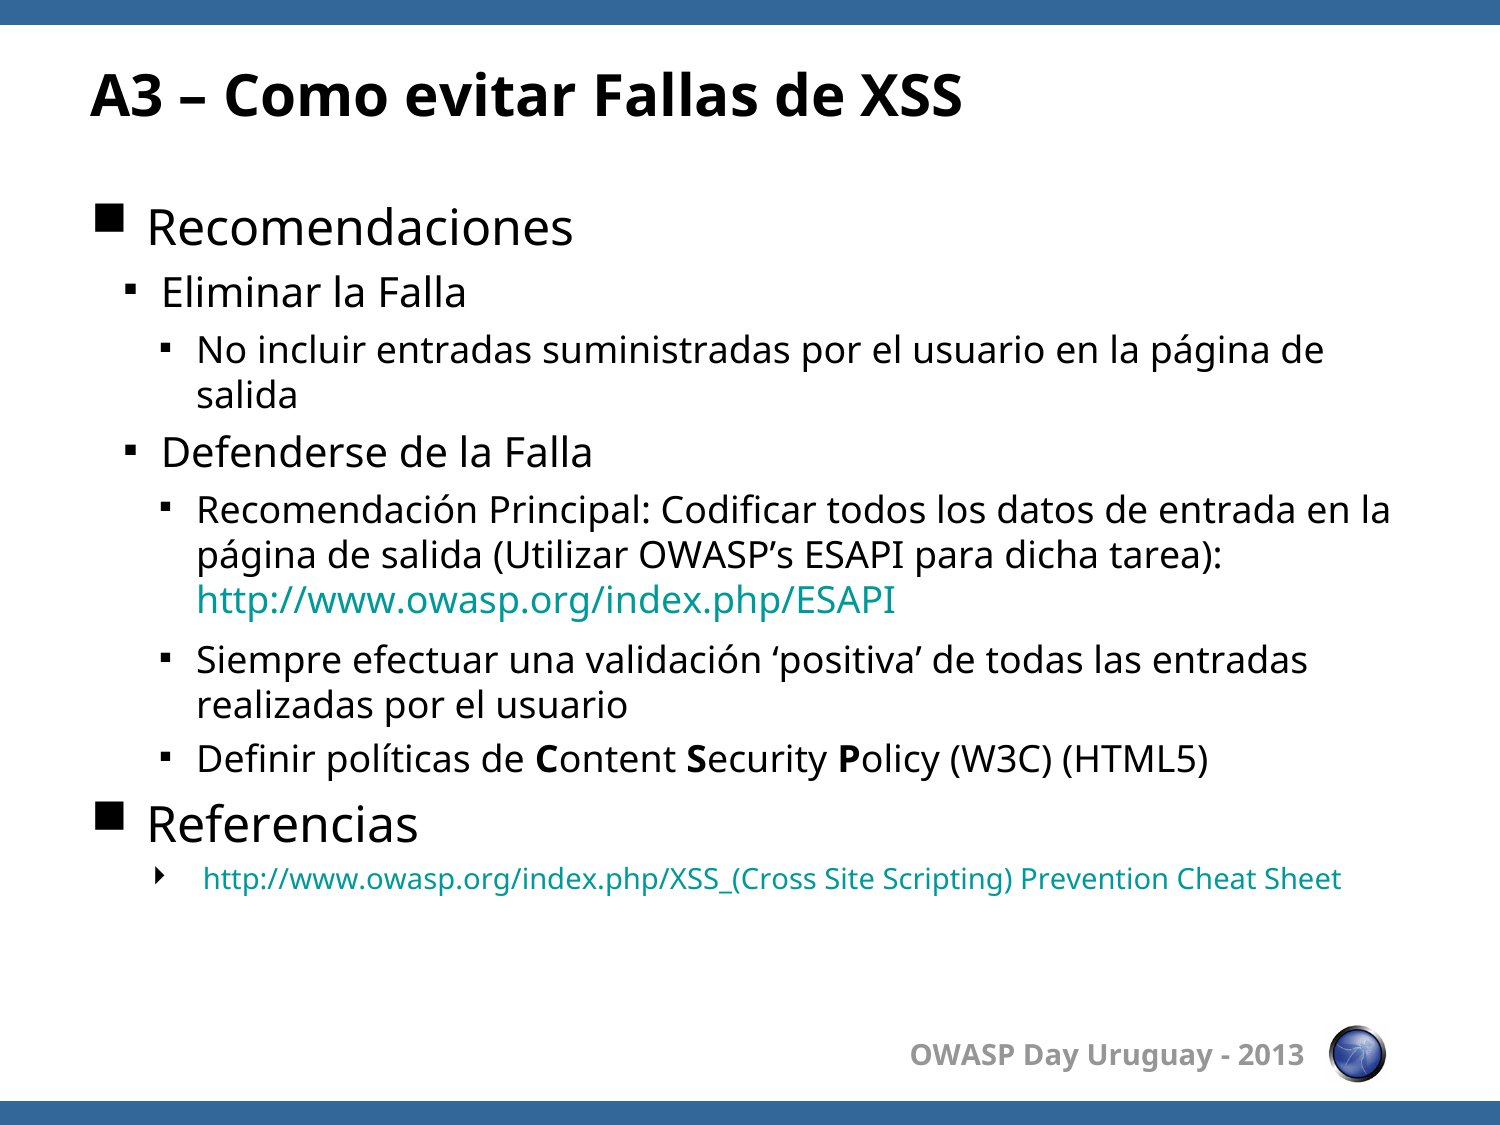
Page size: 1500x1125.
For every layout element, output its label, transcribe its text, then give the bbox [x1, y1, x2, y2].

title A3 – Como evitar Fallas de XSS [75, 28, 1426, 159]
list Recomendaciones Eliminar la Falla No incluir entradas suministradas por el usuario en la página de salida Defenderse de la Falla Recomendación Principal: Codificar todos los datos de entrada en la página de salida (Utilizar OWASP’s ESAPI para dicha tarea): http://www.owasp.org/index.php/ESAPI Siempre efectuar una validación ‘positiva’ de todas las entradas realizadas por el usuario Definir políticas de Content Security Policy (W3C) (HTML5) Referencias http://www.owasp.org/index.php/XSS_(Cross Site Scripting) Prevention Cheat Sheet [75, 187, 1426, 980]
picture [1325, 1024, 1388, 1083]
